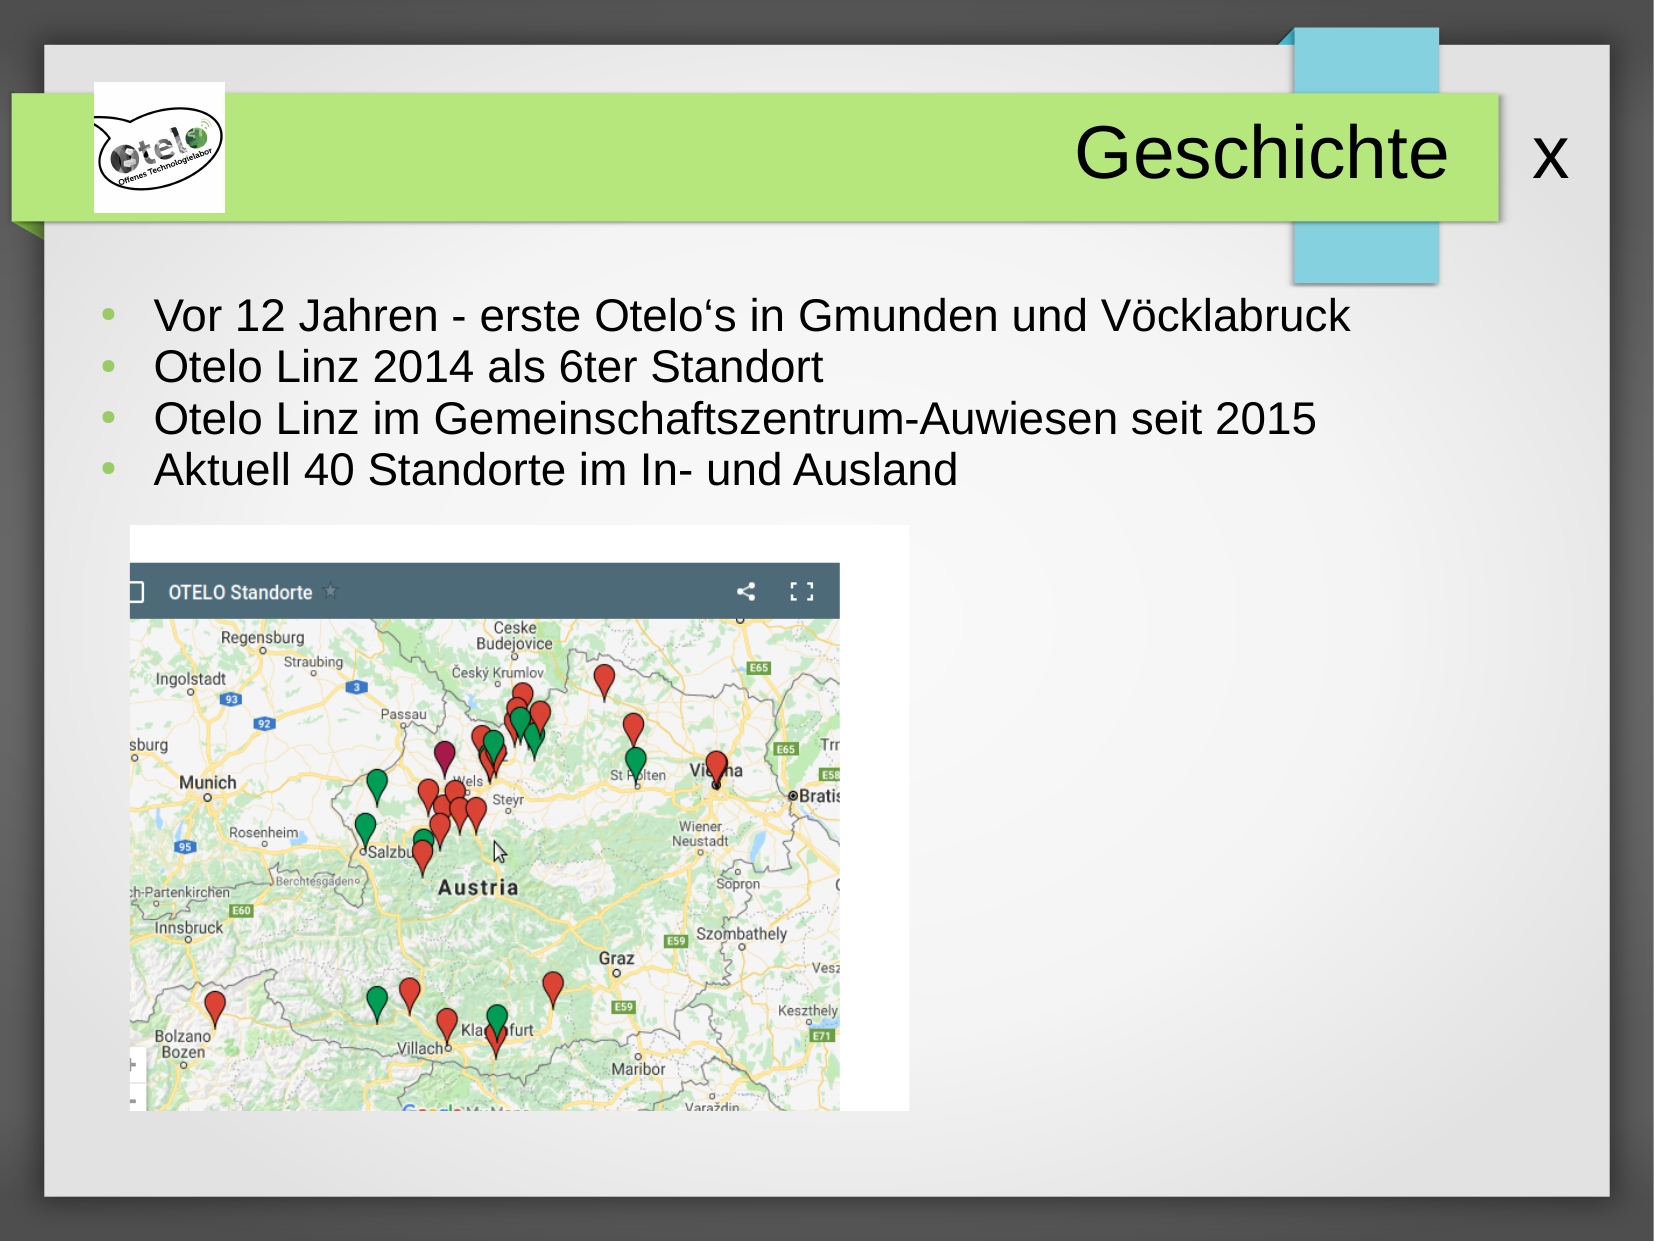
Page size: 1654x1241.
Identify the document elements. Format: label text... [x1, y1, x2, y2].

picture [0, 0, 1654, 1241]
title Geschichte x [82, 49, 1571, 257]
list Vor 12 Jahren - erste Otelo‘s in Gmunden und Vöcklabruck Otelo Linz 2014 als 6ter Standort Otelo Linz im Gemeinschaftszentrum-Auwiesen seit 2015 Aktuell 40 Standorte im In- und Ausland [82, 290, 1571, 1010]
